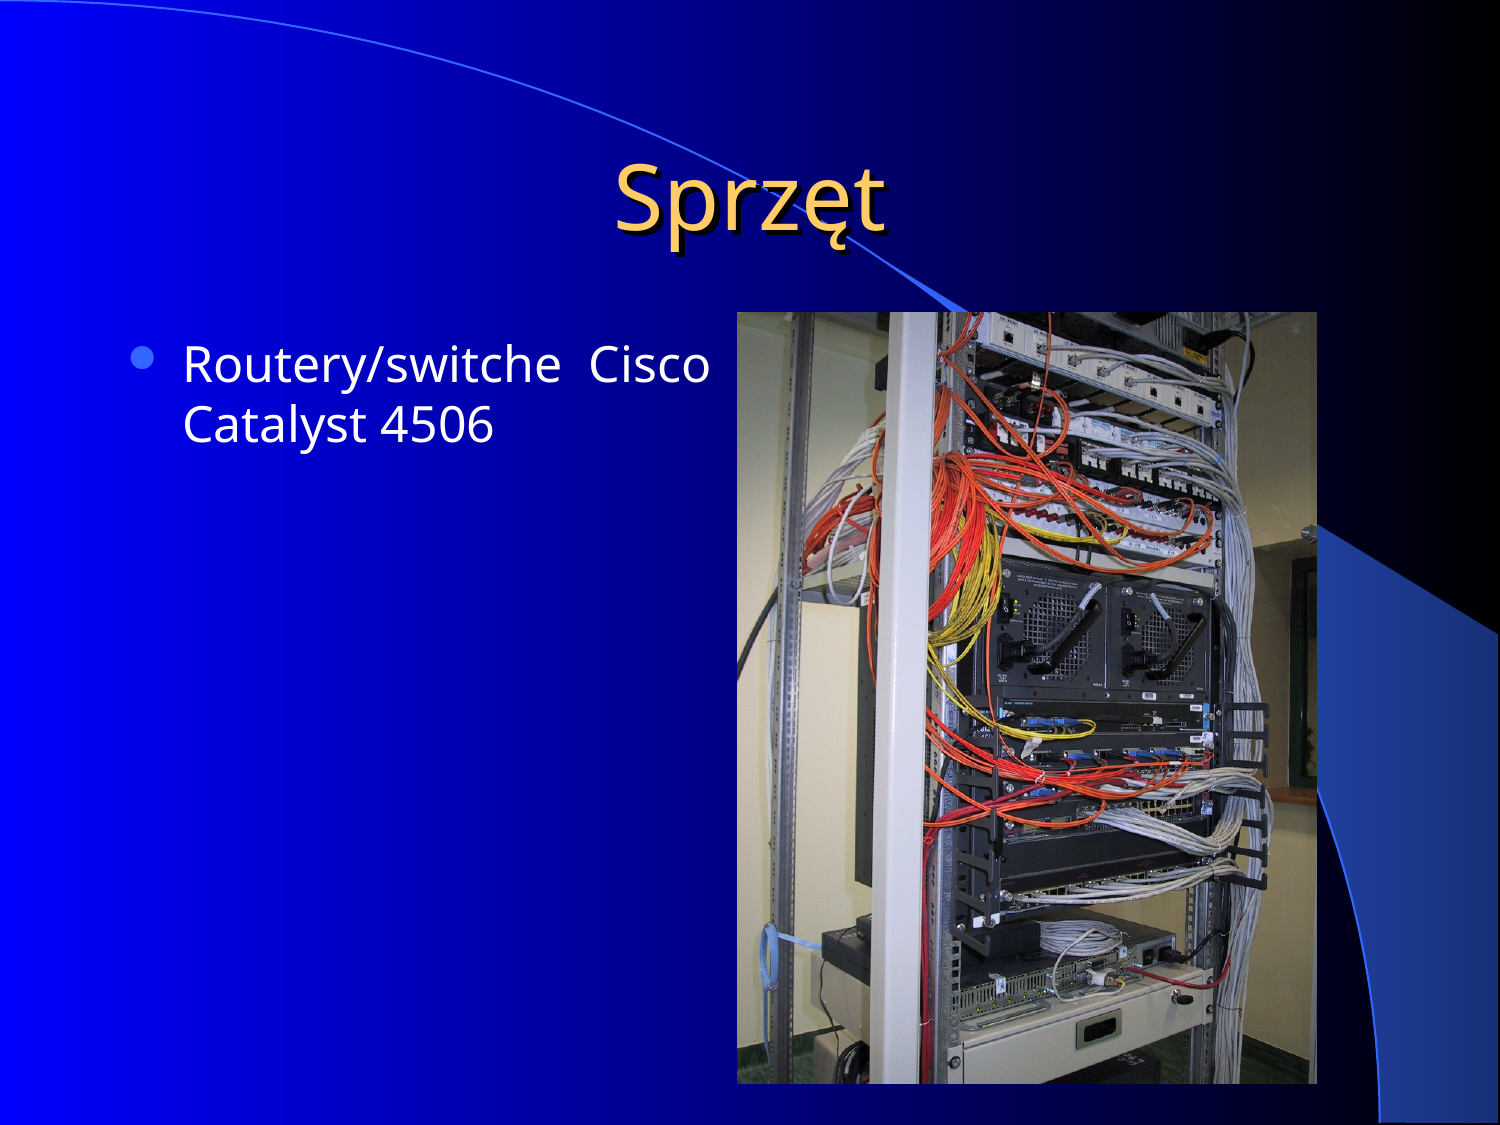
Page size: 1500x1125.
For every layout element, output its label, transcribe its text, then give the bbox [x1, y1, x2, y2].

text_box Routery/switche Cisco Catalyst 4506 [112, 324, 737, 1001]
title Sprzęt [112, 99, 1388, 288]
picture [737, 312, 1317, 1084]
